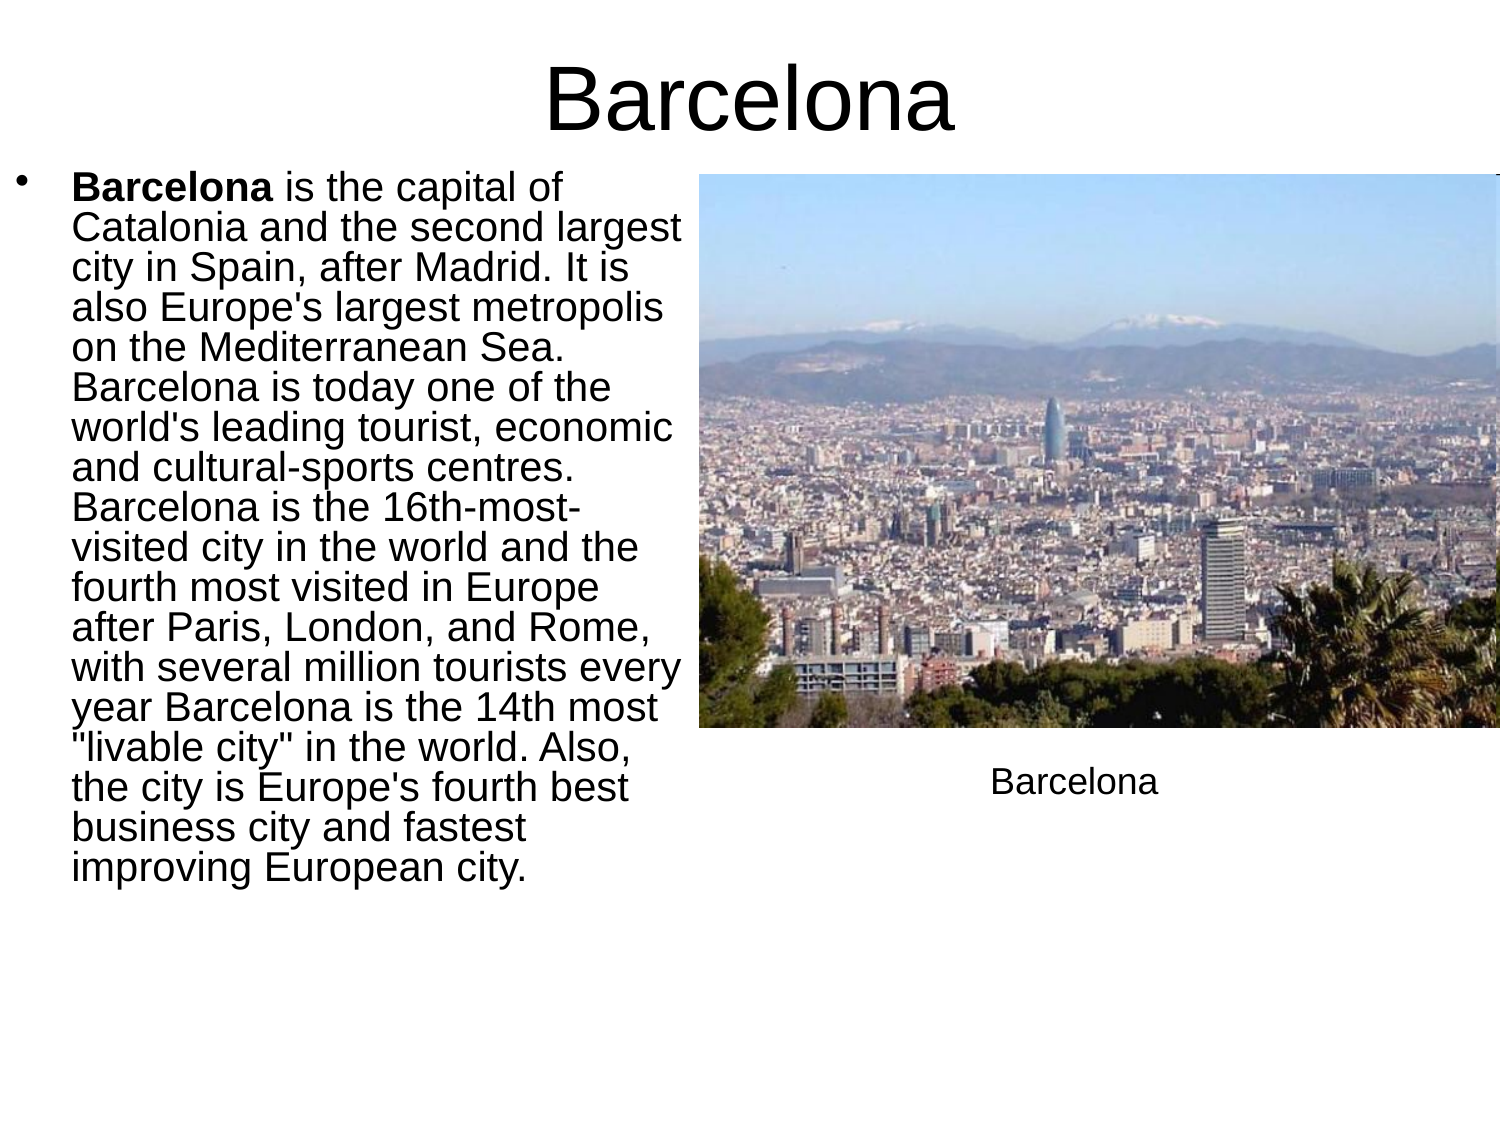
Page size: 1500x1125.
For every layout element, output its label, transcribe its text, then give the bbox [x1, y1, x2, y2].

list Barcelona is the capital of Catalonia and the second largest city in Spain, after Madrid. It is also Europe's largest metropolis on the Mediterranean Sea. Barcelona is today one of the world's leading tourist, economic and cultural-sports centres. Barcelona is the 16th-most-visited city in the world and the fourth most visited in Europe after Paris, London, and Rome, with several million tourists every year Barcelona is the 14th most "livable city" in the world. Also, the city is Europe's fourth best business city and fastest improving European city. [0, 162, 700, 1088]
picture [699, 174, 1500, 728]
text_box Barcelona [975, 749, 1174, 810]
title Barcelona [75, 0, 1425, 174]
